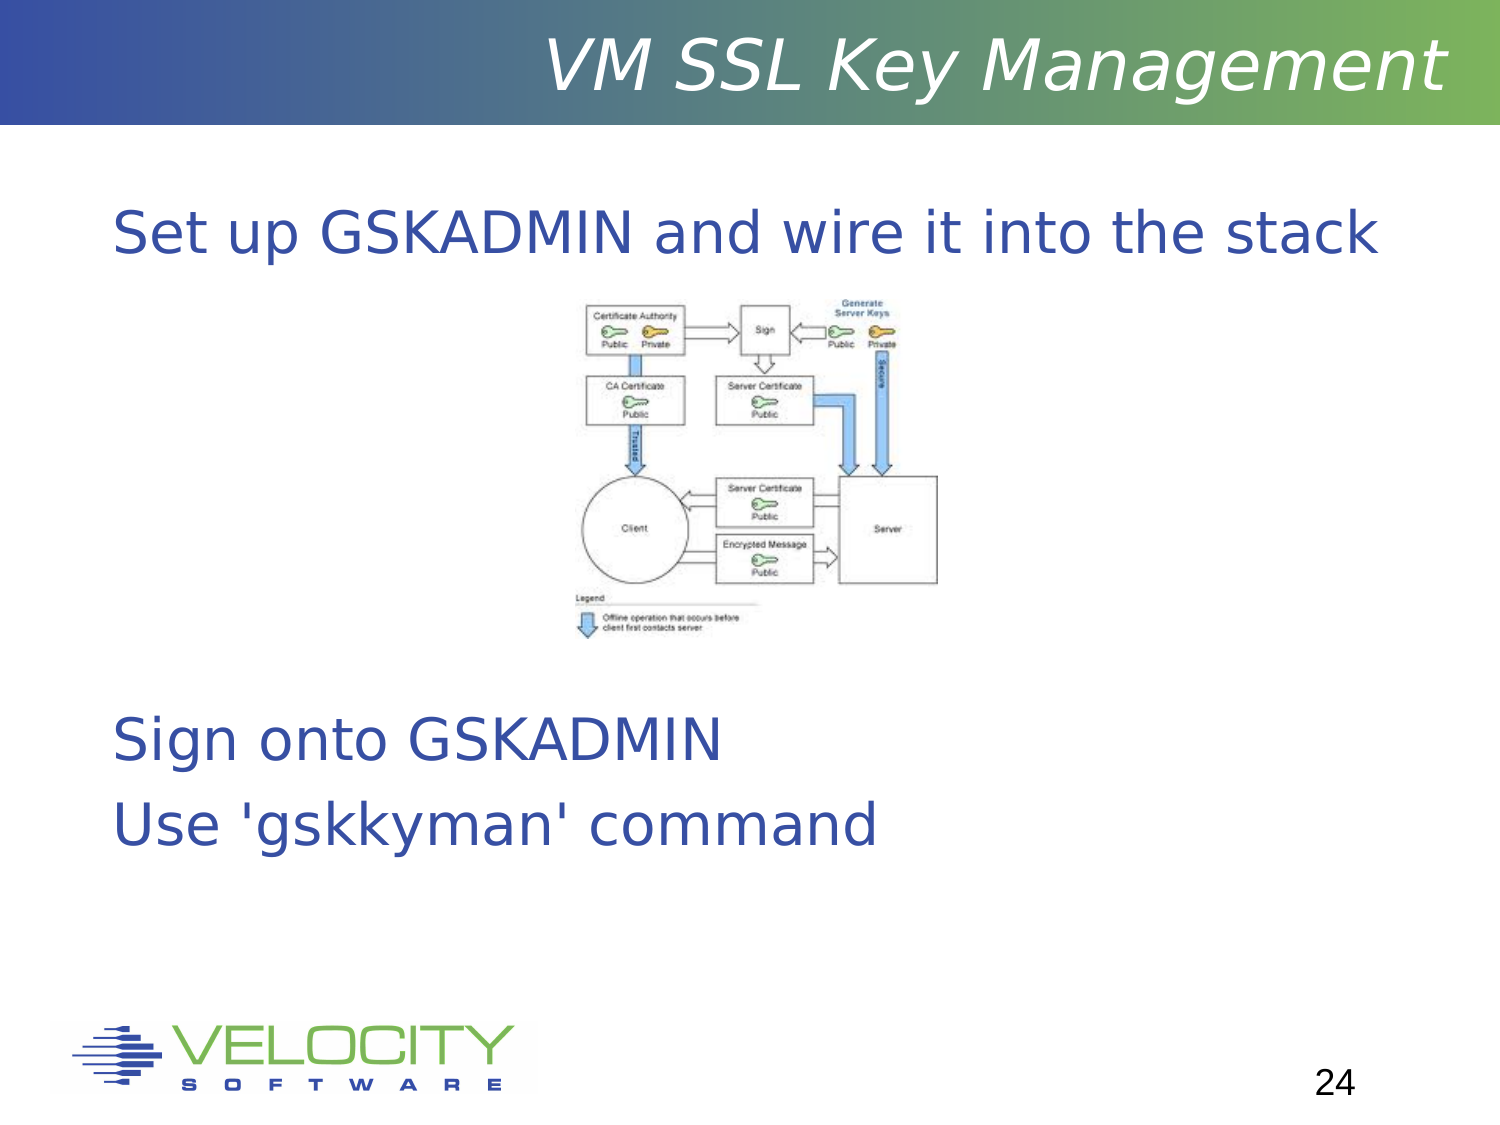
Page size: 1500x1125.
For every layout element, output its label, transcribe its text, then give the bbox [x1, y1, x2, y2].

picture [50, 1021, 538, 1094]
picture [575, 299, 938, 639]
title VM SSL Key Management [62, 12, 1463, 113]
list Set up GSKADMIN and wire it into the stack Sign onto GSKADMIN Use 'gskkyman' command [70, 187, 1438, 988]
